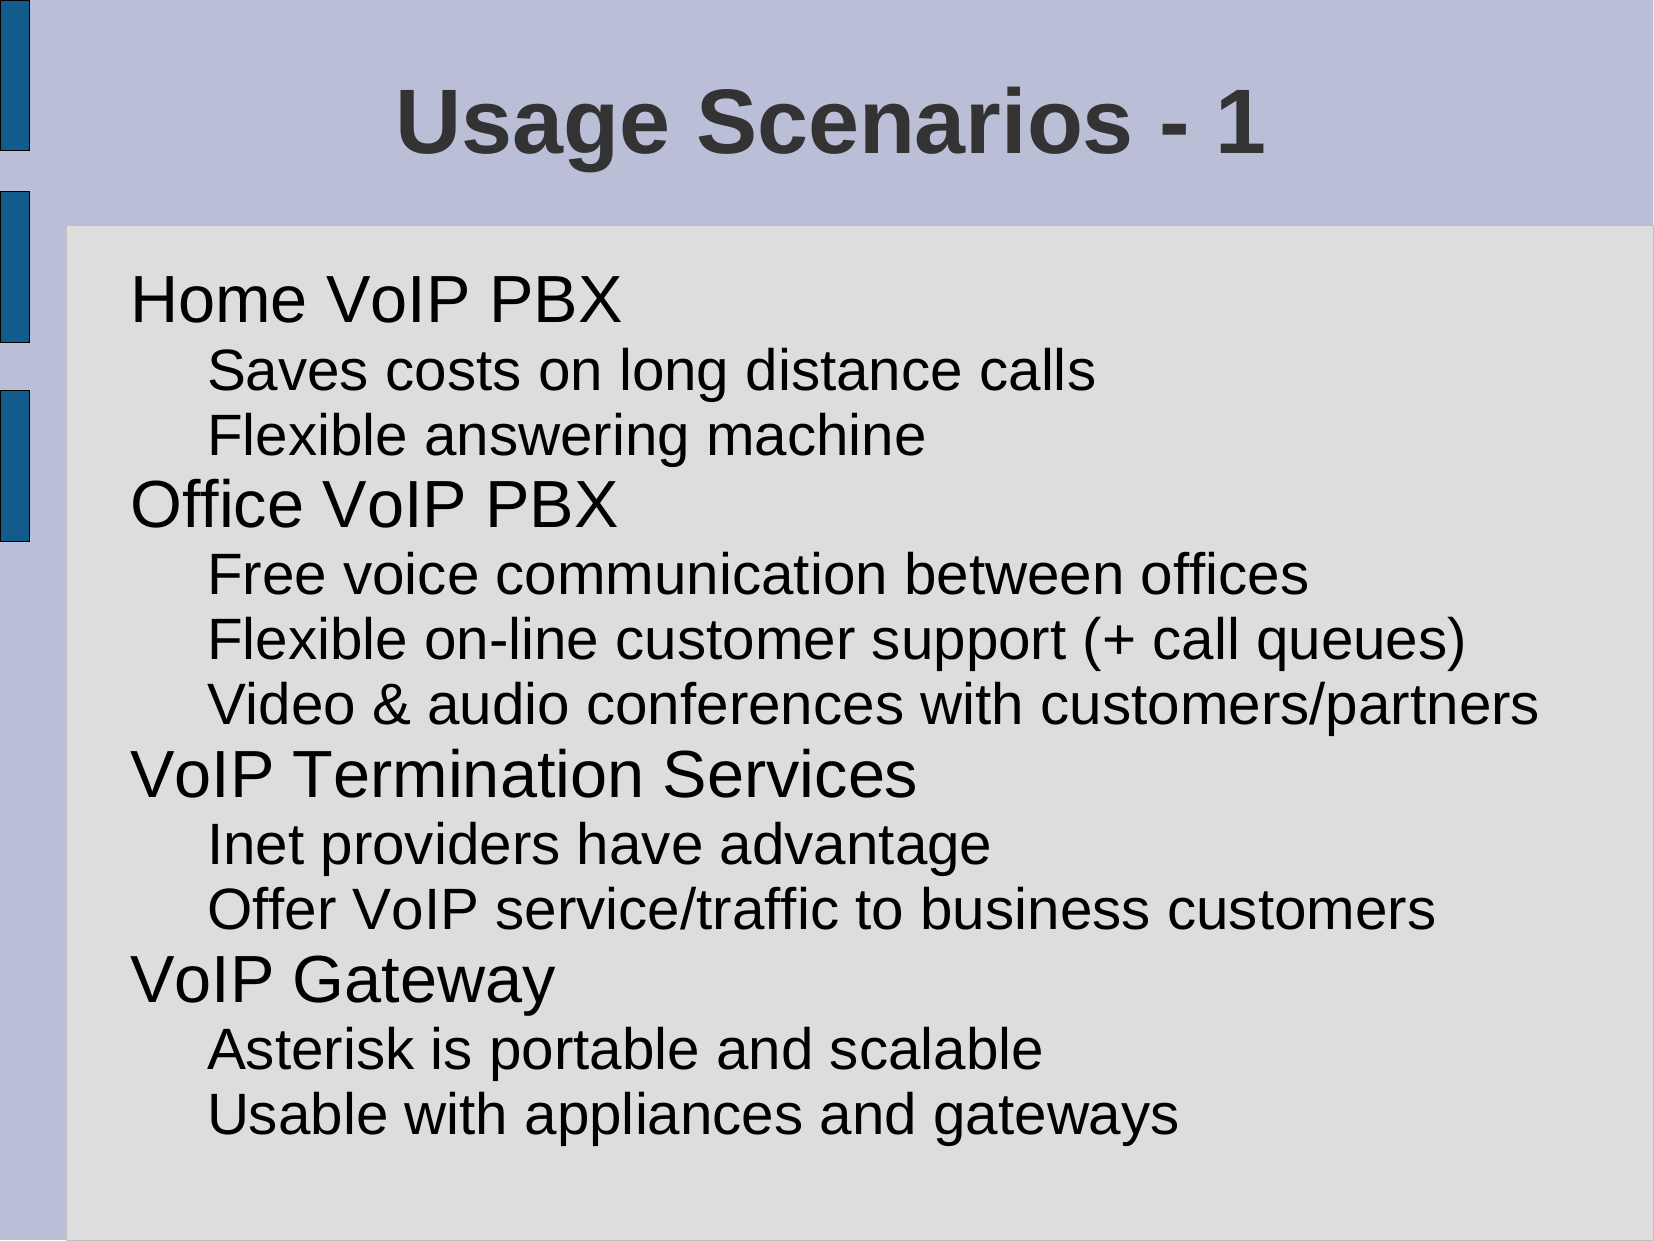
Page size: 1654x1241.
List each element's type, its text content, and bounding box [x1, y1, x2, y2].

title Usage Scenarios - 1 [125, 17, 1538, 226]
list Home VoIP PBX Saves costs on long distance calls Flexible answering machine Office VoIP PBX Free voice communication between offices Flexible on-line customer support (+ call queues) Video & audio conferences with customers/partners VoIP Termination Services Inet providers have advantage Offer VoIP service/traffic to business customers VoIP Gateway Asterisk is portable and scalable Usable with appliances and gateways [112, 262, 1613, 1163]
